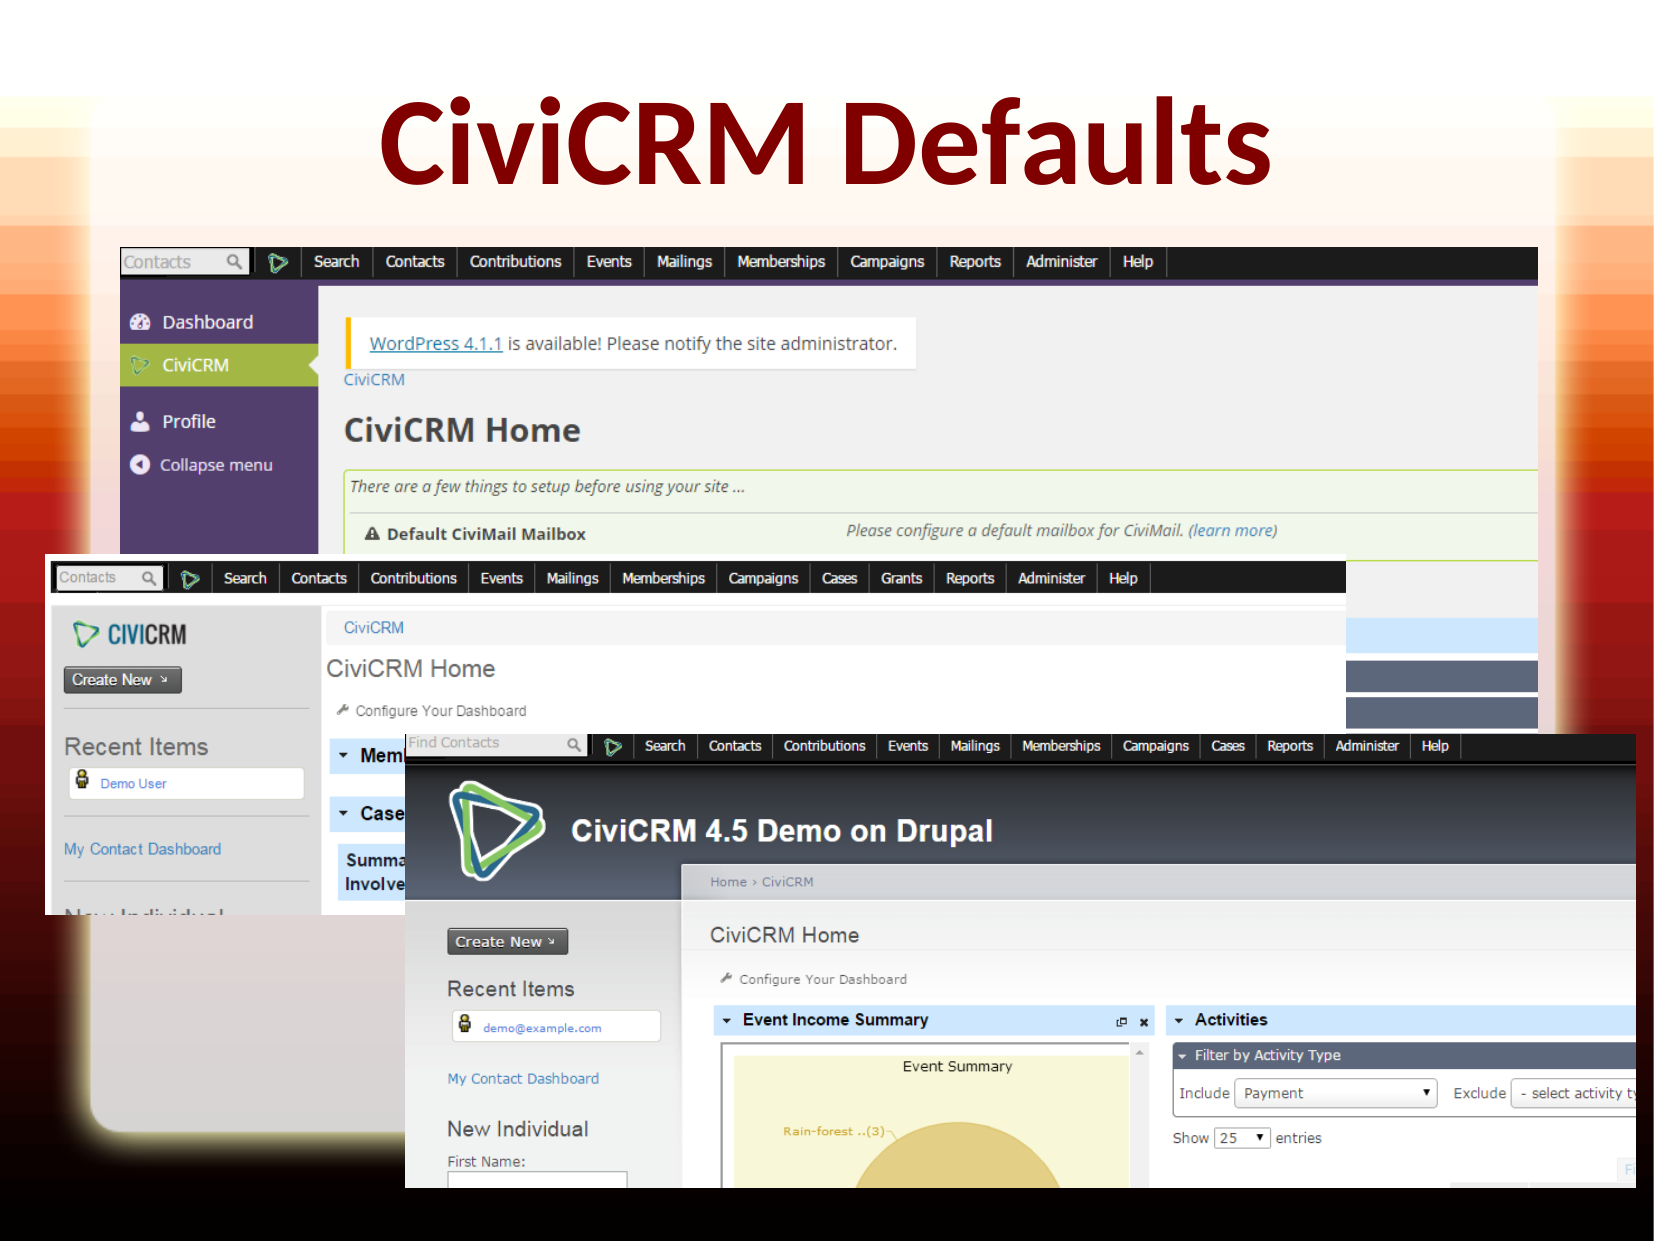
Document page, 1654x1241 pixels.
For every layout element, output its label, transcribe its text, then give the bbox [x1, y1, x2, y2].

title CiviCRM Defaults [82, 49, 1571, 257]
picture [0, 0, 1654, 1241]
